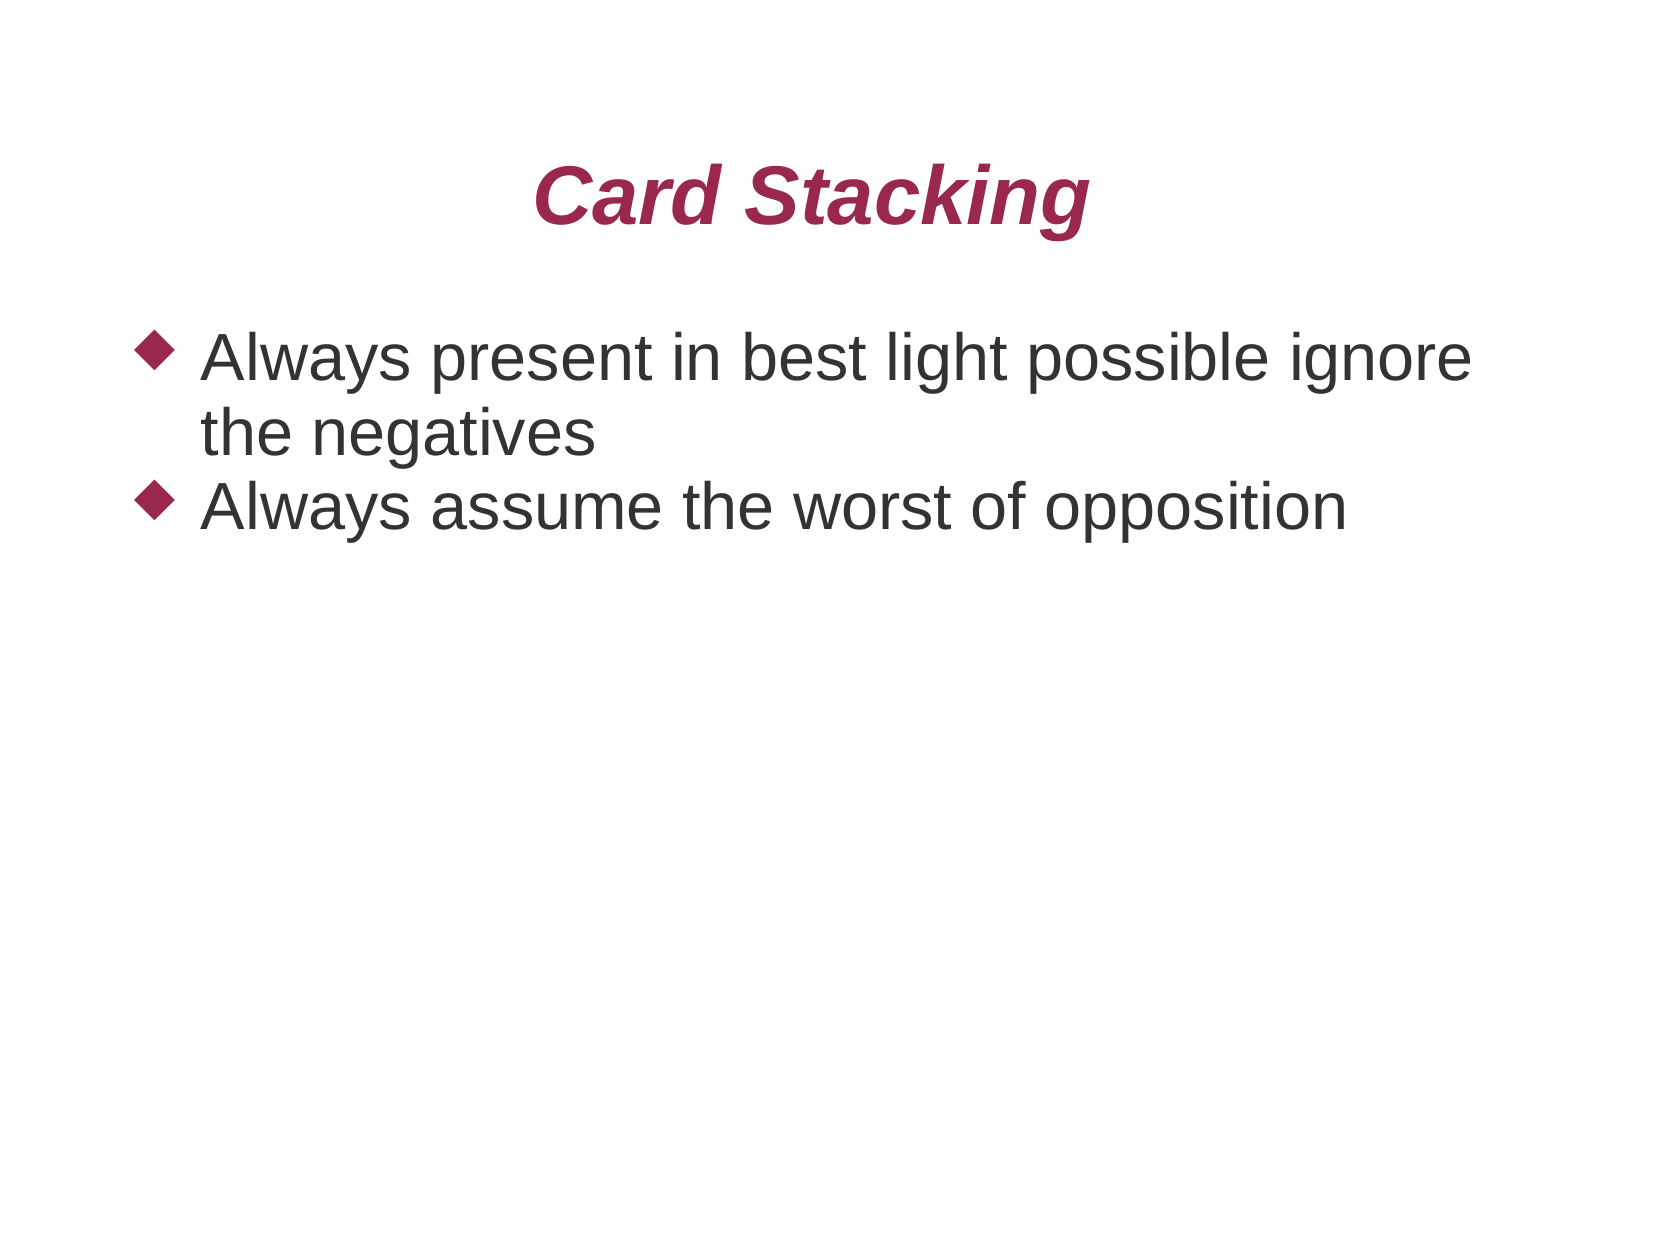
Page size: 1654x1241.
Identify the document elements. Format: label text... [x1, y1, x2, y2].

list Always present in best light possible ignore the negatives Always assume the worst of opposition [118, 319, 1571, 945]
title Card Stacking [118, 112, 1506, 281]
